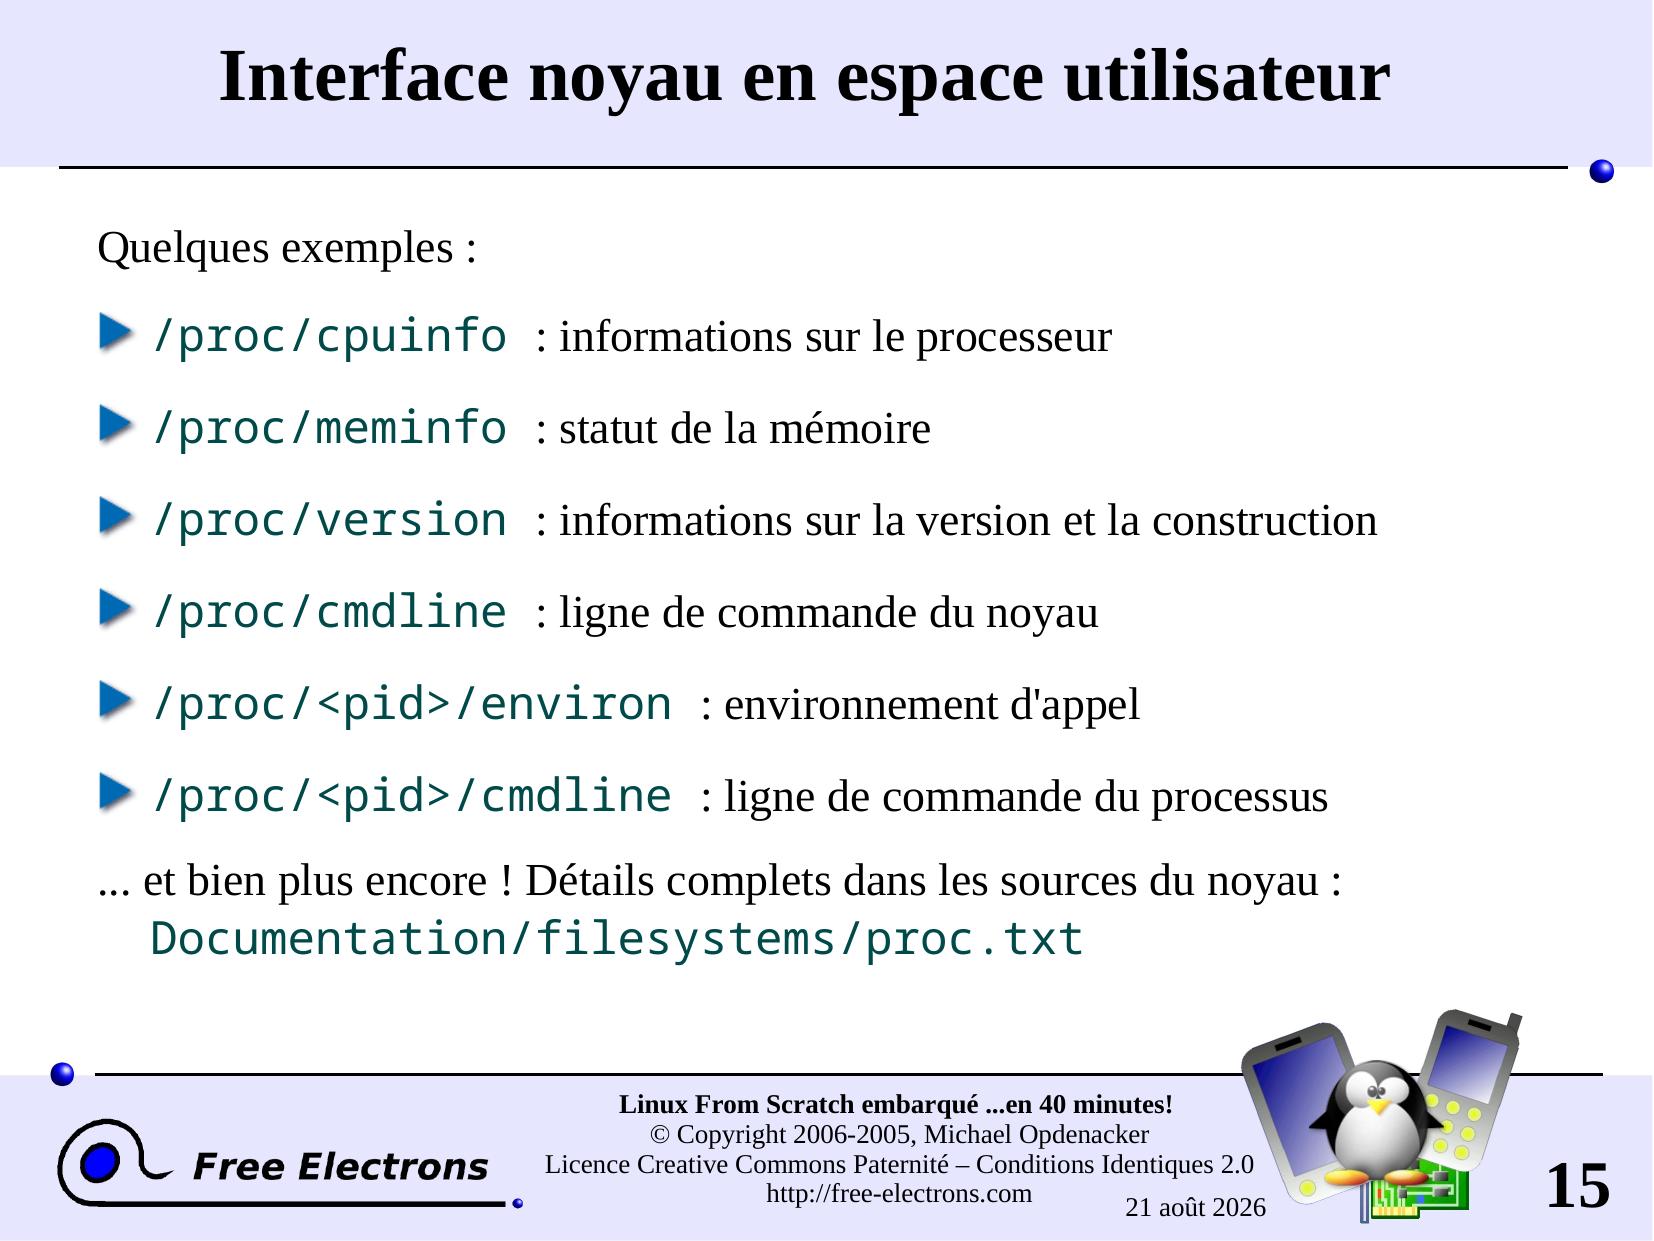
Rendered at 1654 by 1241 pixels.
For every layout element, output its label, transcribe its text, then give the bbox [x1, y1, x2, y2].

picture [1225, 999, 1537, 1241]
list Quelques exemples : /proc/cpuinfo : informations sur le processeur /proc/meminfo : statut de la mémoire /proc/version : informations sur la version et la construction /proc/cmdline : ligne de commande du noyau /proc/<pid>/environ : environnement d'appel /proc/<pid>/cmdline : ligne de commande du processus ... et bien plus encore ! Détails complets dans les sources du noyau : Documentation/filesystems/proc.txt [79, 221, 1491, 1046]
title Interface noyau en espace utilisateur [60, 12, 1551, 138]
picture [50, 1108, 527, 1216]
